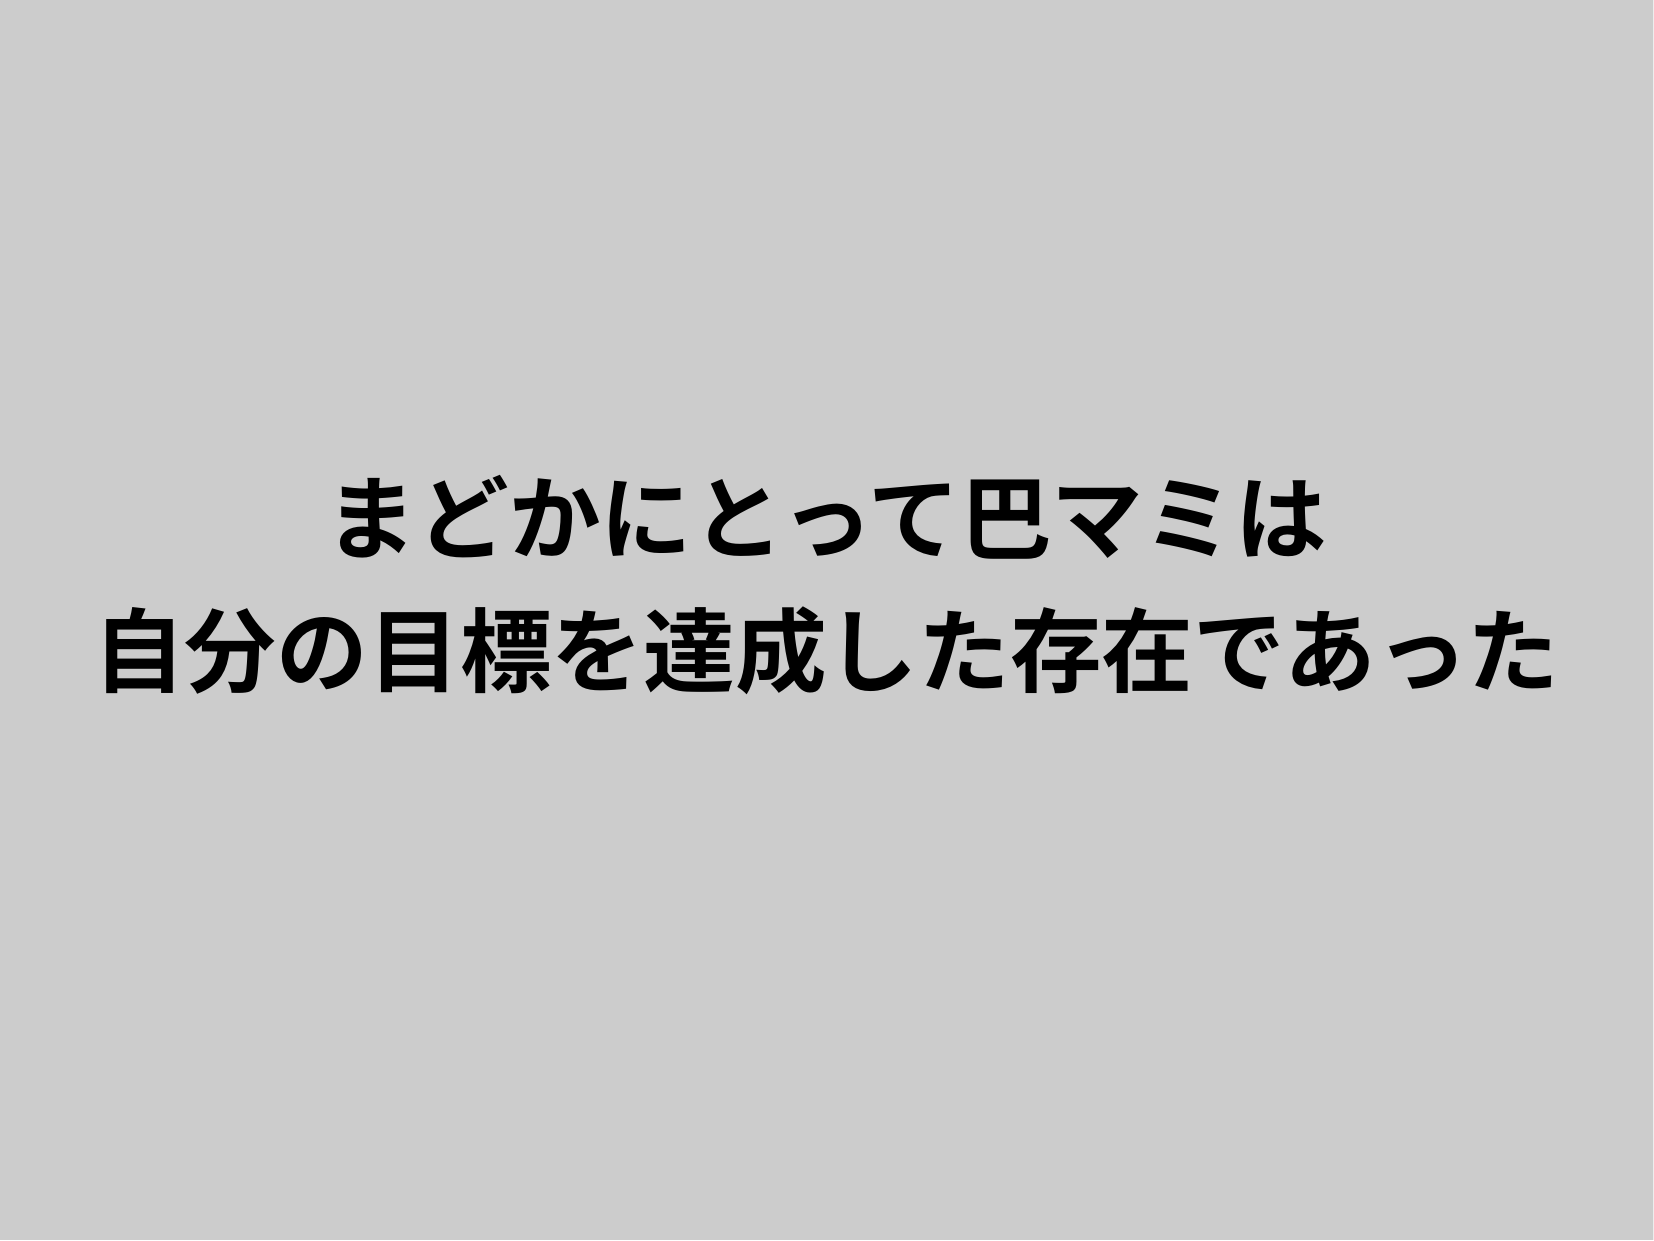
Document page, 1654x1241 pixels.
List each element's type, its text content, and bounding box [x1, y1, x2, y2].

subtitle まどかにとって巴マミは 自分の目標を達成した存在であった [82, 56, 1571, 1102]
